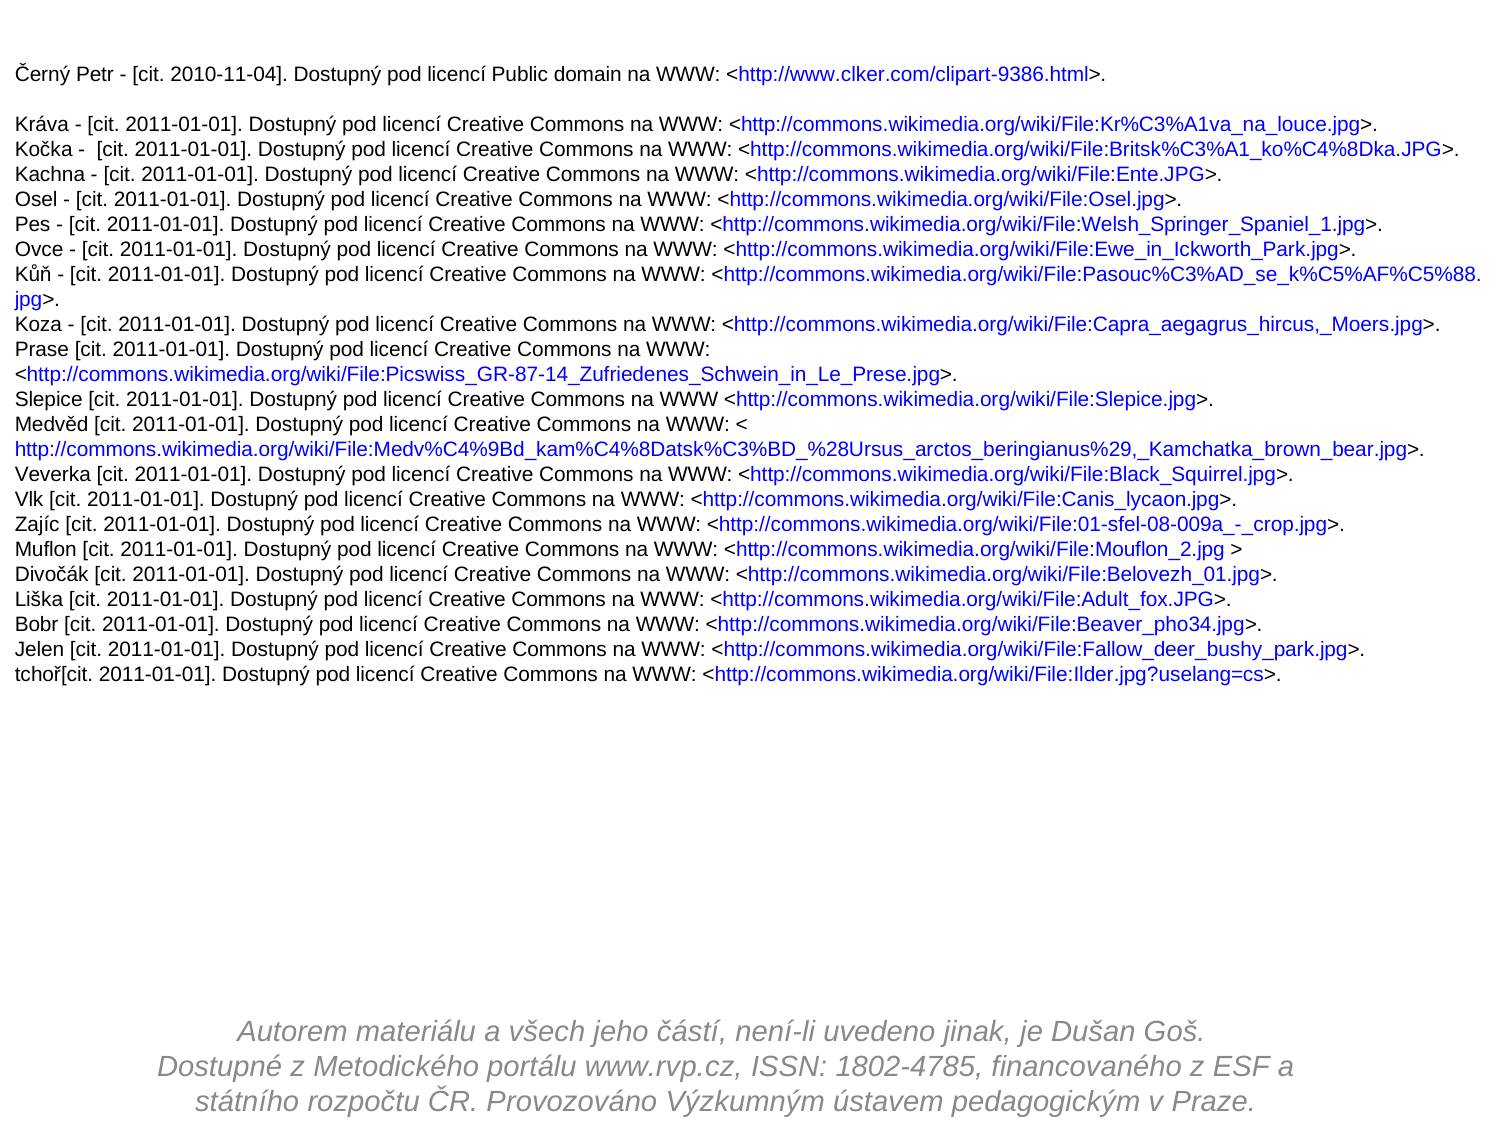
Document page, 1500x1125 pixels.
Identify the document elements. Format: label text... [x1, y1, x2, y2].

text_box Černý Petr - [cit. 2010-11-04]. Dostupný pod licencí Public domain na WWW: <http://www.clker.com/clipart-9386.html>. Kráva - [cit. 2011-01-01]. Dostupný pod licencí Creative Commons na WWW: <http://commons.wikimedia.org/wiki/File:Kr%C3%A1va_na_louce.jpg>. Kočka - [cit. 2011-01-01]. Dostupný pod licencí Creative Commons na WWW: <http://commons.wikimedia.org/wiki/File:Britsk%C3%A1_ko%C4%8Dka.JPG>. Kachna - [cit. 2011-01-01]. Dostupný pod licencí Creative Commons na WWW: <http://commons.wikimedia.org/wiki/File:Ente.JPG>. Osel - [cit. 2011-01-01]. Dostupný pod licencí Creative Commons na WWW: <http://commons.wikimedia.org/wiki/File:Osel.jpg>. Pes - [cit. 2011-01-01]. Dostupný pod licencí Creative Commons na WWW: <http://commons.wikimedia.org/wiki/File:Welsh_Springer_Spaniel_1.jpg>. Ovce - [cit. 2011-01-01]. Dostupný pod licencí Creative Commons na WWW: <http://commons.wikimedia.org/wiki/File:Ewe_in_Ickworth_Park.jpg>. Kůň - [cit. 2011-01-01]. Dostupný pod licencí Creative Commons na WWW: <http://commons.wikimedia.org/wiki/File:Pasouc%C3%AD_se_k%C5%AF%C5%88.jpg>. Koza - [cit. 2011-01-01]. Dostupný pod licencí Creative Commons na WWW: <http://commons.wikimedia.org/wiki/File:Capra_aegagrus_hircus,_Moers.jpg>. Prase [cit. 2011-01-01]. Dostupný pod licencí Creative Commons na WWW: <http://commons.wikimedia.org/wiki/File:Picswiss_GR-87-14_Zufriedenes_Schwein_in_Le_Prese.jpg>. Slepice [cit. 2011-01-01]. Dostupný pod licencí Creative Commons na WWW <http://commons.wikimedia.org/wiki/File:Slepice.jpg>. Medvěd [cit. 2011-01-01]. Dostupný pod licencí Creative Commons na WWW: <http://commons.wikimedia.org/wiki/File:Medv%C4%9Bd_kam%C4%8Datsk%C3%BD_%28Ursus_arctos_beringianus%29,_Kamchatka_brown_bear.jpg>. Veverka [cit. 2011-01-01]. Dostupný pod licencí Creative Commons na WWW: <http://commons.wikimedia.org/wiki/File:Black_Squirrel.jpg>. Vlk [cit. 2011-01-01]. Dostupný pod licencí Creative Commons na WWW: <http://commons.wikimedia.org/wiki/File:Canis_lycaon.jpg>. Zajíc [cit. 2011-01-01]. Dostupný pod licencí Creative Commons na WWW: <http://commons.wikimedia.org/wiki/File:01-sfel-08-009a_-_crop.jpg>. Muflon [cit. 2011-01-01]. Dostupný pod licencí Creative Commons na WWW: <http://commons.wikimedia.org/wiki/File:Mouflon_2.jpg > Divočák [cit. 2011-01-01]. Dostupný pod licencí Creative Commons na WWW: <http://commons.wikimedia.org/wiki/File:Belovezh_01.jpg>. Liška [cit. 2011-01-01]. Dostupný pod licencí Creative Commons na WWW: <http://commons.wikimedia.org/wiki/File:Adult_fox.JPG>. Bobr [cit. 2011-01-01]. Dostupný pod licencí Creative Commons na WWW: <http://commons.wikimedia.org/wiki/File:Beaver_pho34.jpg>. Jelen [cit. 2011-01-01]. Dostupný pod licencí Creative Commons na WWW: <http://commons.wikimedia.org/wiki/File:Fallow_deer_bushy_park.jpg>. tchoř[cit. 2011-01-01]. Dostupný pod licencí Creative Commons na WWW: <http://commons.wikimedia.org/wiki/File:Ilder.jpg?uselang=cs>. [0, 53, 1500, 719]
text_box Autorem materiálu a všech jeho částí, není-li uvedeno jinak, je Dušan Goš. Dostupné z Metodického portálu www.rvp.cz, ISSN: 1802-4785, financovaného z ESF a státního rozpočtu ČR. Provozováno Výzkumným ústavem pedagogickým v Praze. [88, 1034, 1365, 1095]
